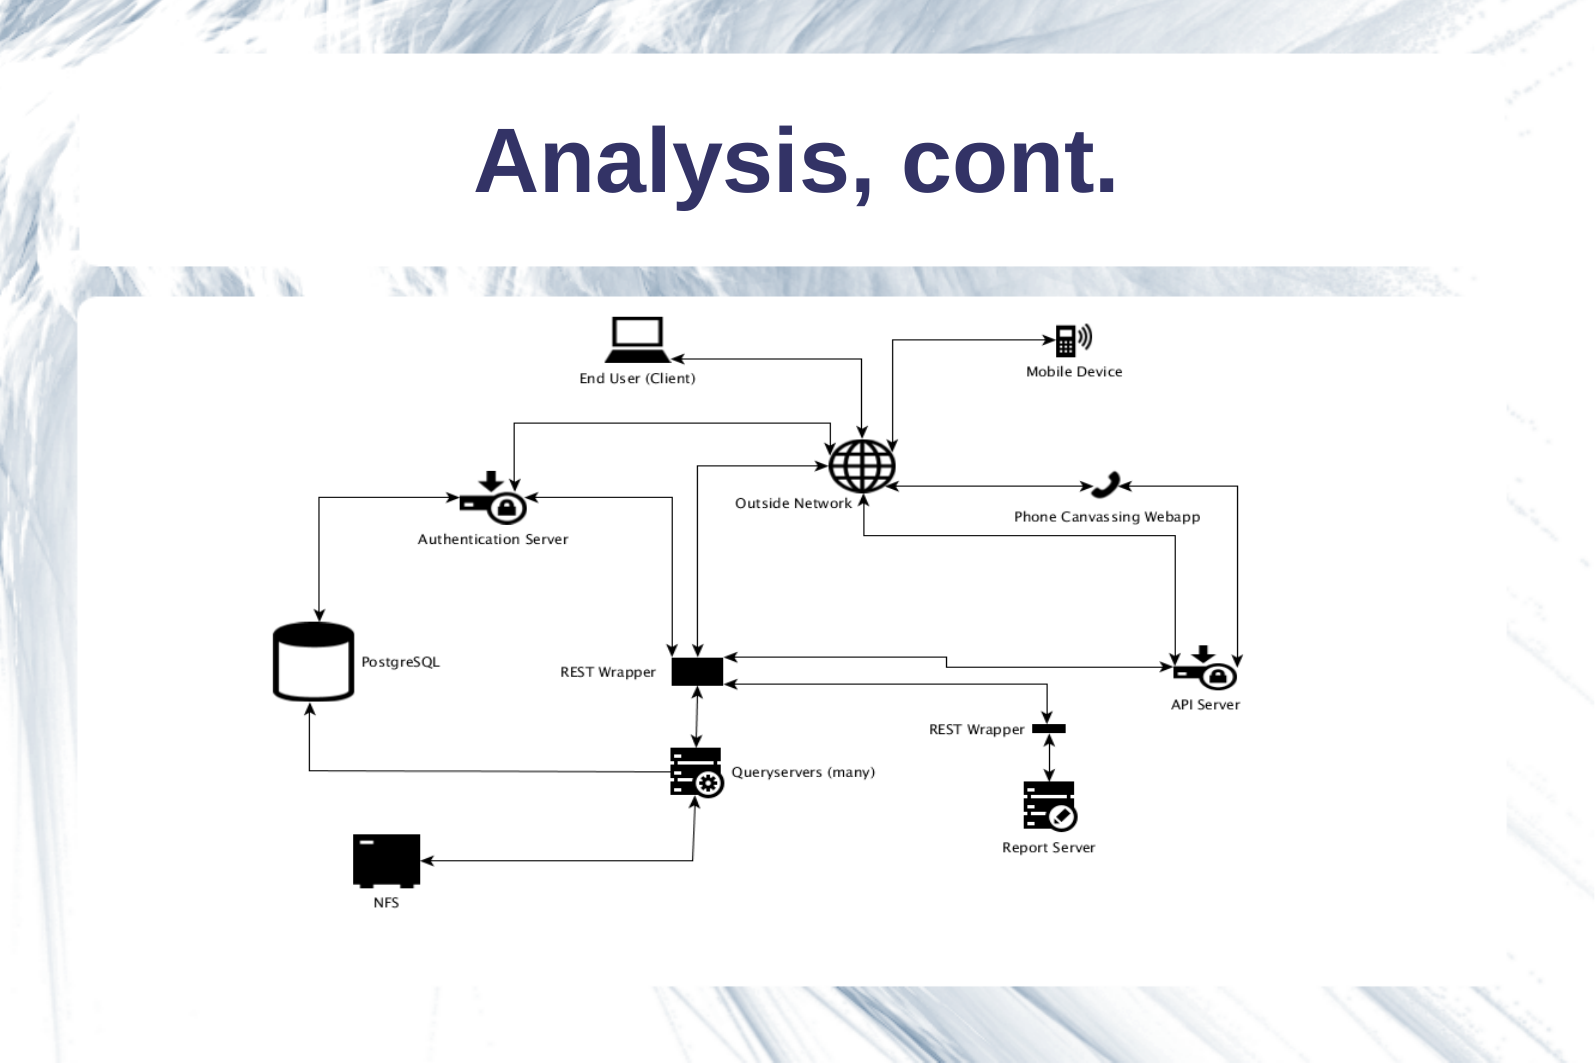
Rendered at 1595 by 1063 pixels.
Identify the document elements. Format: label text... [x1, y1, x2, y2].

title Analysis, cont. [79, 62, 1515, 259]
picture [0, 0, 1595, 1063]
